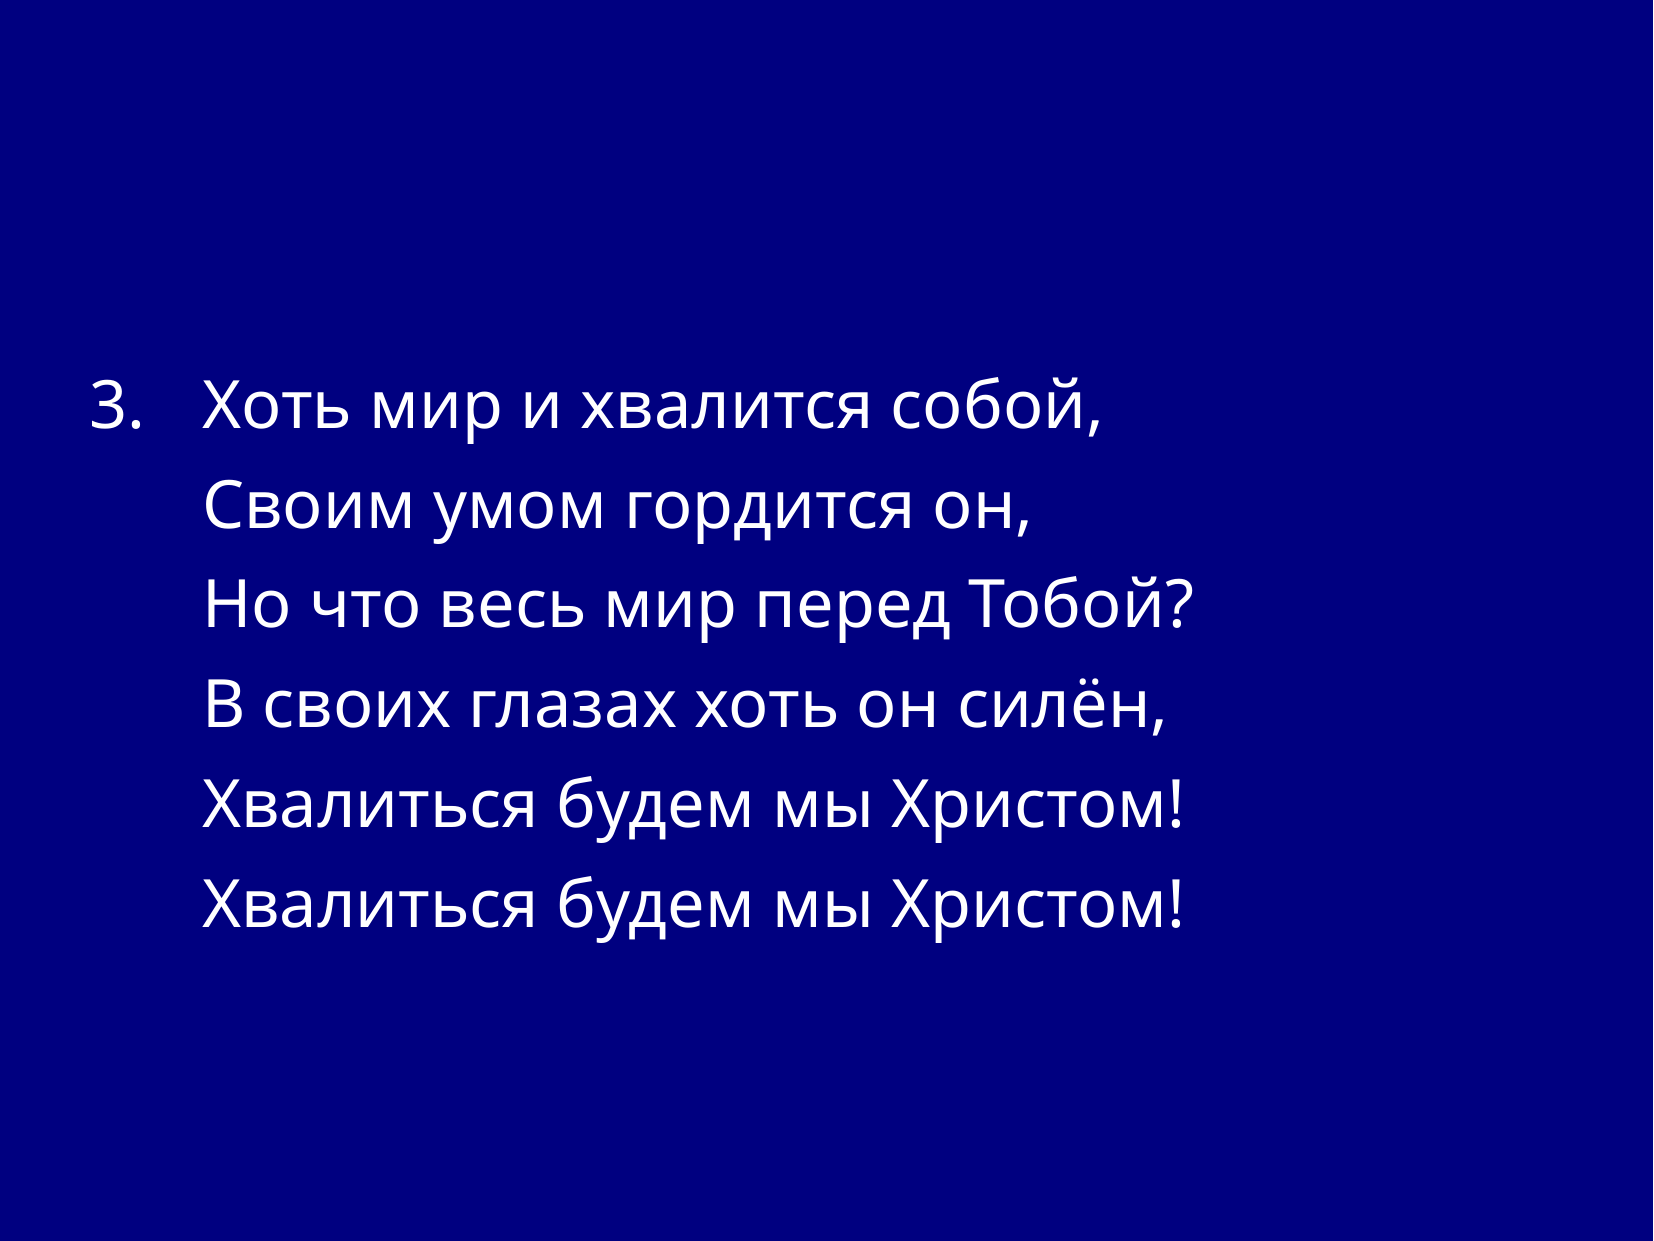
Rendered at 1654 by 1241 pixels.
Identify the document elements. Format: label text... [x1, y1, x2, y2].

text_box 3. Хоть мир и хвалится собой, Своим умом гордится он, Но что весь мир перед Тобой? В своих глазах хоть он силён, Хвалиться будем мы Христом! Хвалиться будем мы Христом! [75, 150, 1576, 1163]
